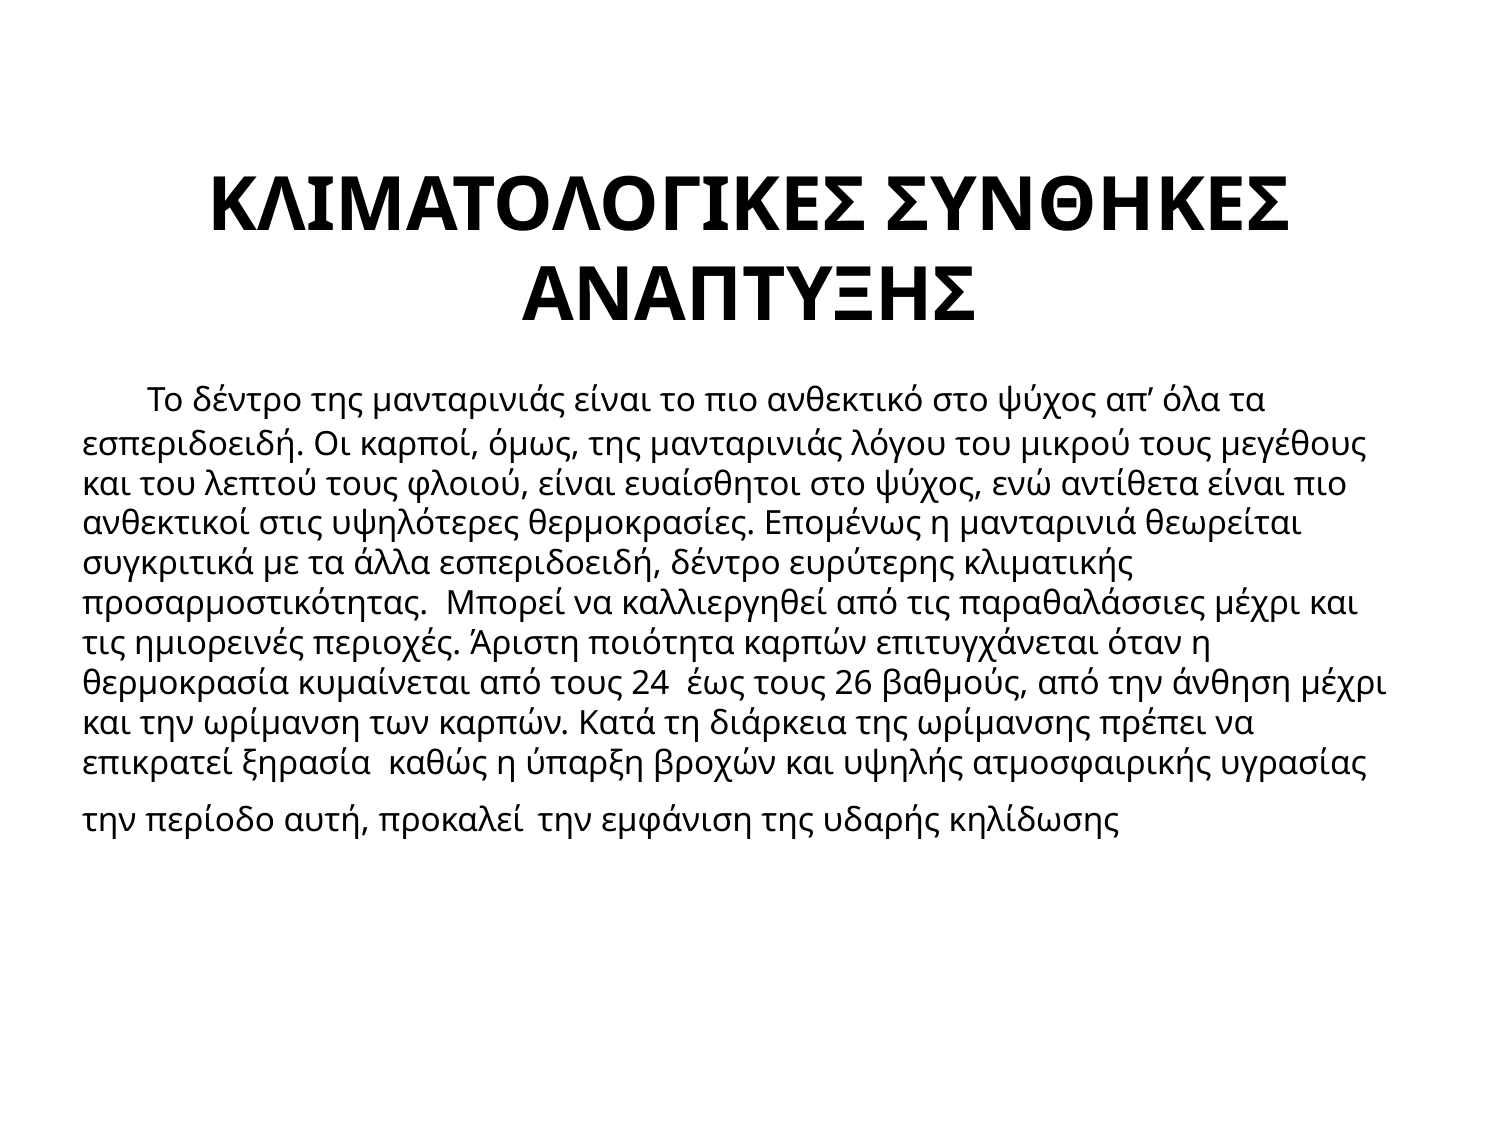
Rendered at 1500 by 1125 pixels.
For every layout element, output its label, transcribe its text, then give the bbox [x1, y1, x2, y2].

list Το δέντρο της μανταρινιάς είναι το πιο ανθεκτικό στο ψύχος απ’ όλα τα εσπεριδοειδή. Οι καρποί, όμως, της μανταρινιάς λόγου του μικρού τους μεγέθους και του λεπτού τους φλοιού, είναι ευαίσθητοι στο ψύχος, ενώ αντίθετα είναι πιο ανθεκτικοί στις υψηλότερες θερμοκρασίες. Επομένως η μανταρινιά θεωρείται συγκριτικά με τα άλλα εσπεριδοειδή, δέντρο ευρύτερης κλιματικής προσαρμοστικότητας. Μπορεί να καλλιεργηθεί από τις παραθαλάσσιες μέχρι και τις ημιορεινές περιοχές. Άριστη ποιότητα καρπών επιτυγχάνεται όταν η θερμοκρασία κυμαίνεται από τους 24 έως τους 26 βαθμούς, από την άνθηση μέχρι και την ωρίμανση των καρπών. Κατά τη διάρκεια της ωρίμανσης πρέπει να επικρατεί ξηρασία καθώς η ύπαρξη βροχών και υψηλής ατμοσφαιρικής υγρασίας την περίοδο αυτή, προκαλεί την εμφάνιση της υδαρής κηλίδωσης [67, 354, 1418, 1034]
title ΚΛΙΜΑΤΟΛΟΓΙΚΕΣ ΣΥΝΘΗΚΕΣ ΑΝΑΠΤΥΞΗΣ [75, 45, 1425, 355]
